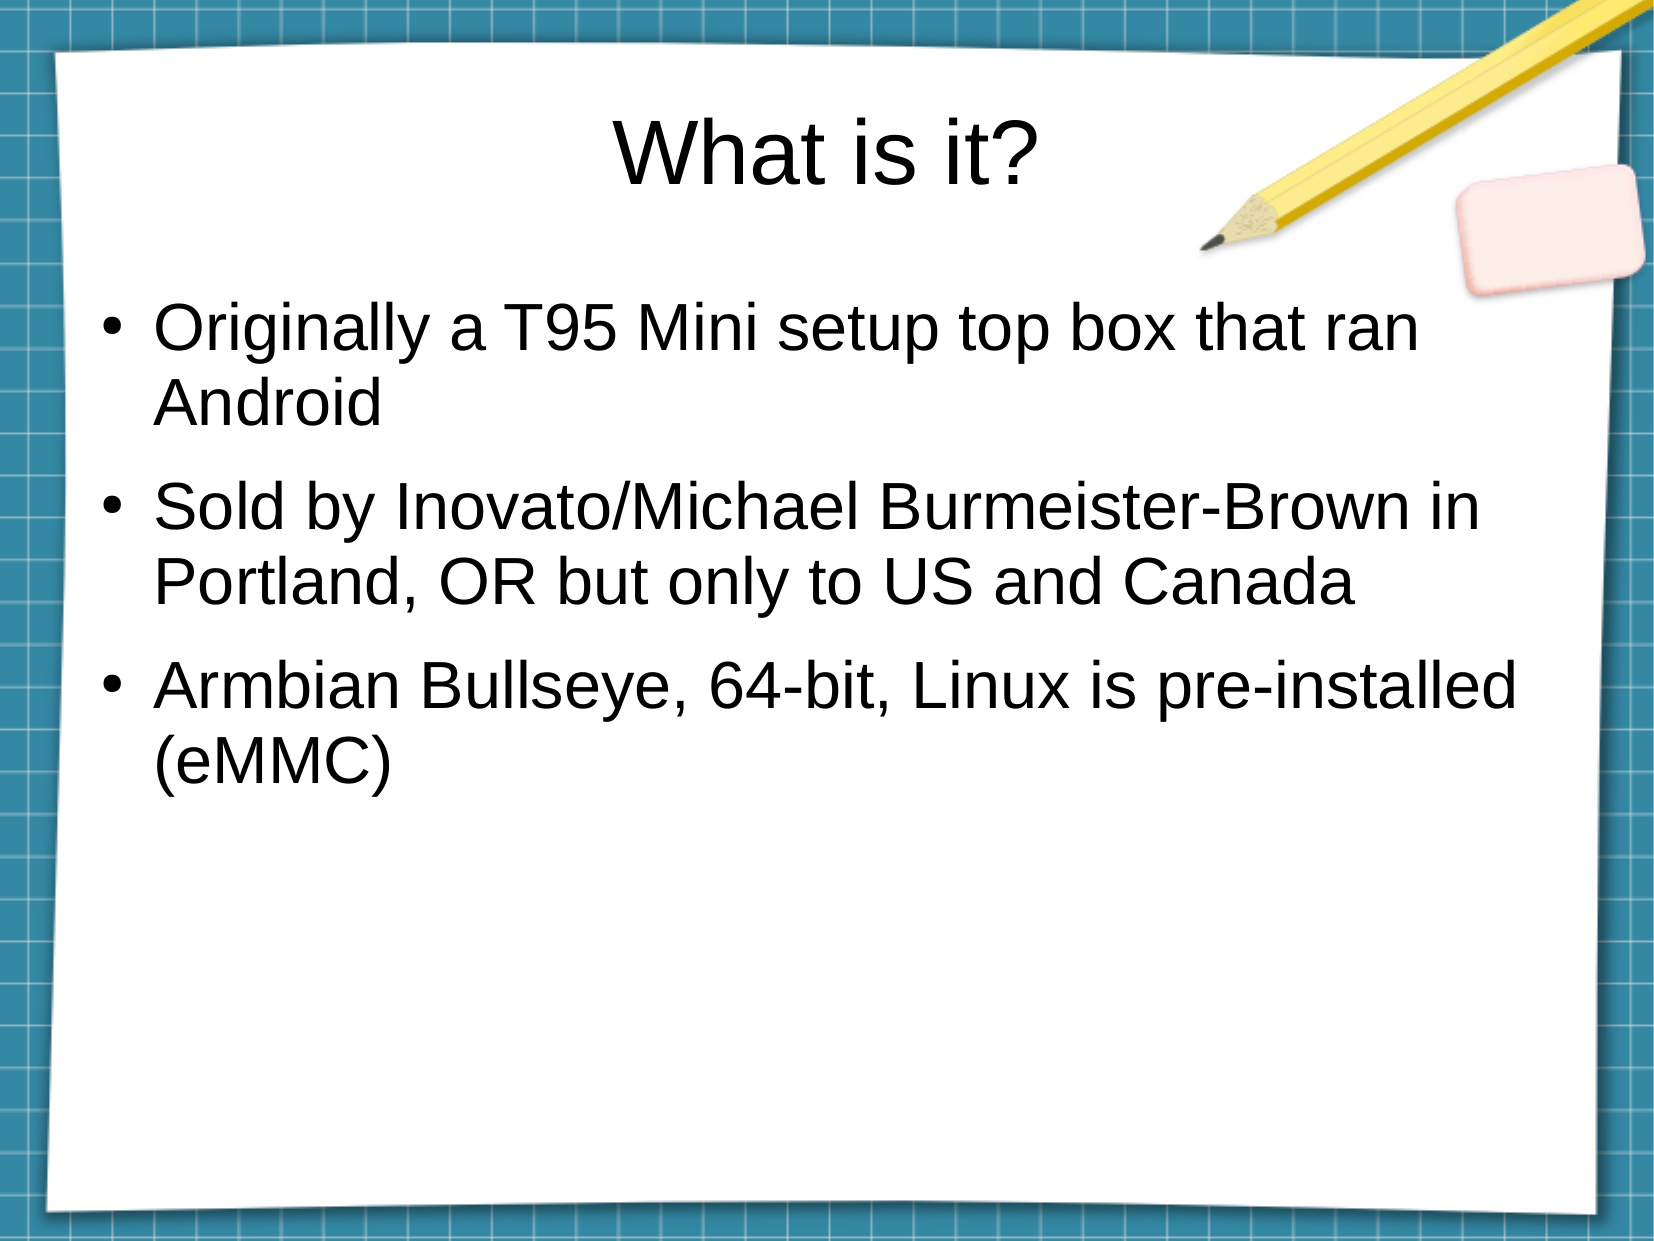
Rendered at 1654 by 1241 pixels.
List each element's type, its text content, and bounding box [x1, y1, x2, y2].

title What is it? [82, 49, 1571, 257]
picture [0, 0, 1654, 1241]
list Originally a T95 Mini setup top box that ran Android Sold by Inovato/Michael Burmeister-Brown in Portland, OR but only to US and Canada Armbian Bullseye, 64-bit, Linux is pre-installed (eMMC) [82, 290, 1571, 1010]
